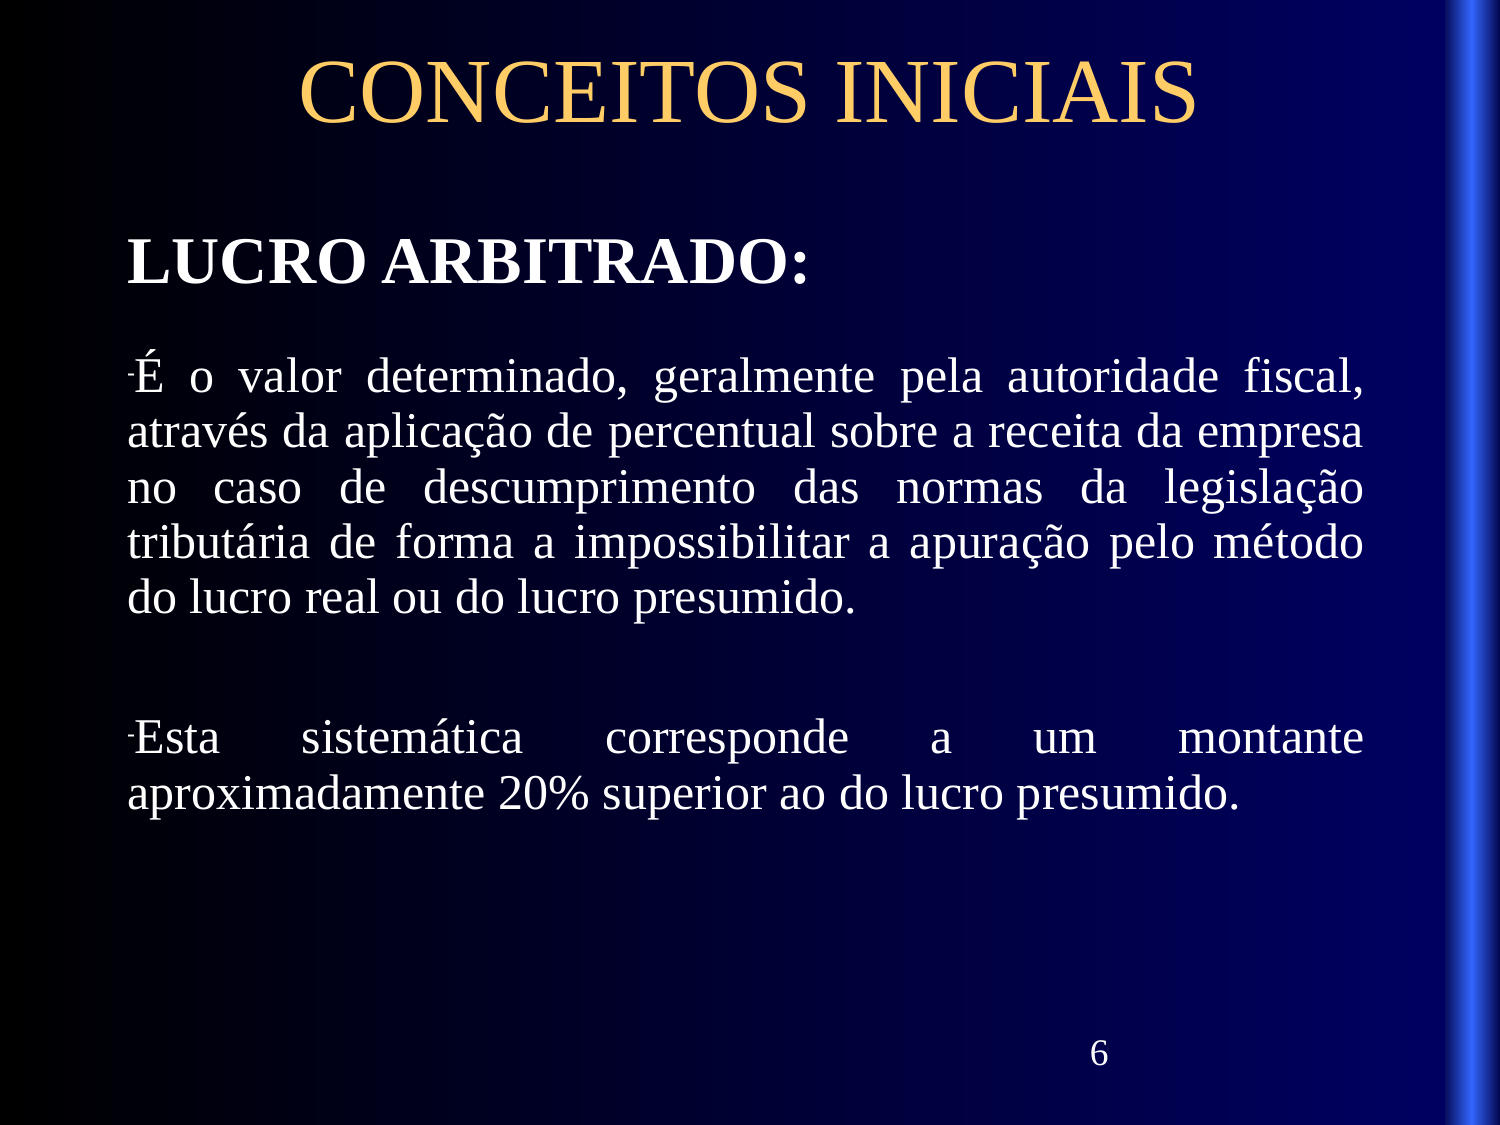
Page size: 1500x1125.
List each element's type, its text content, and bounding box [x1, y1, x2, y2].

text_box LUCRO ARBITRADO: É o valor determinado, geralmente pela autoridade fiscal, através da aplicação de percentual sobre a receita da empresa no caso de descumprimento das normas da legislação tributária de forma a impossibilitar a apuração pelo método do lucro real ou do lucro presumido. Esta sistemática corresponde a um montante aproximadamente 20% superior ao do lucro presumido. [112, 216, 1388, 1067]
title CONCEITOS INICIAIS [112, 23, 1388, 211]
